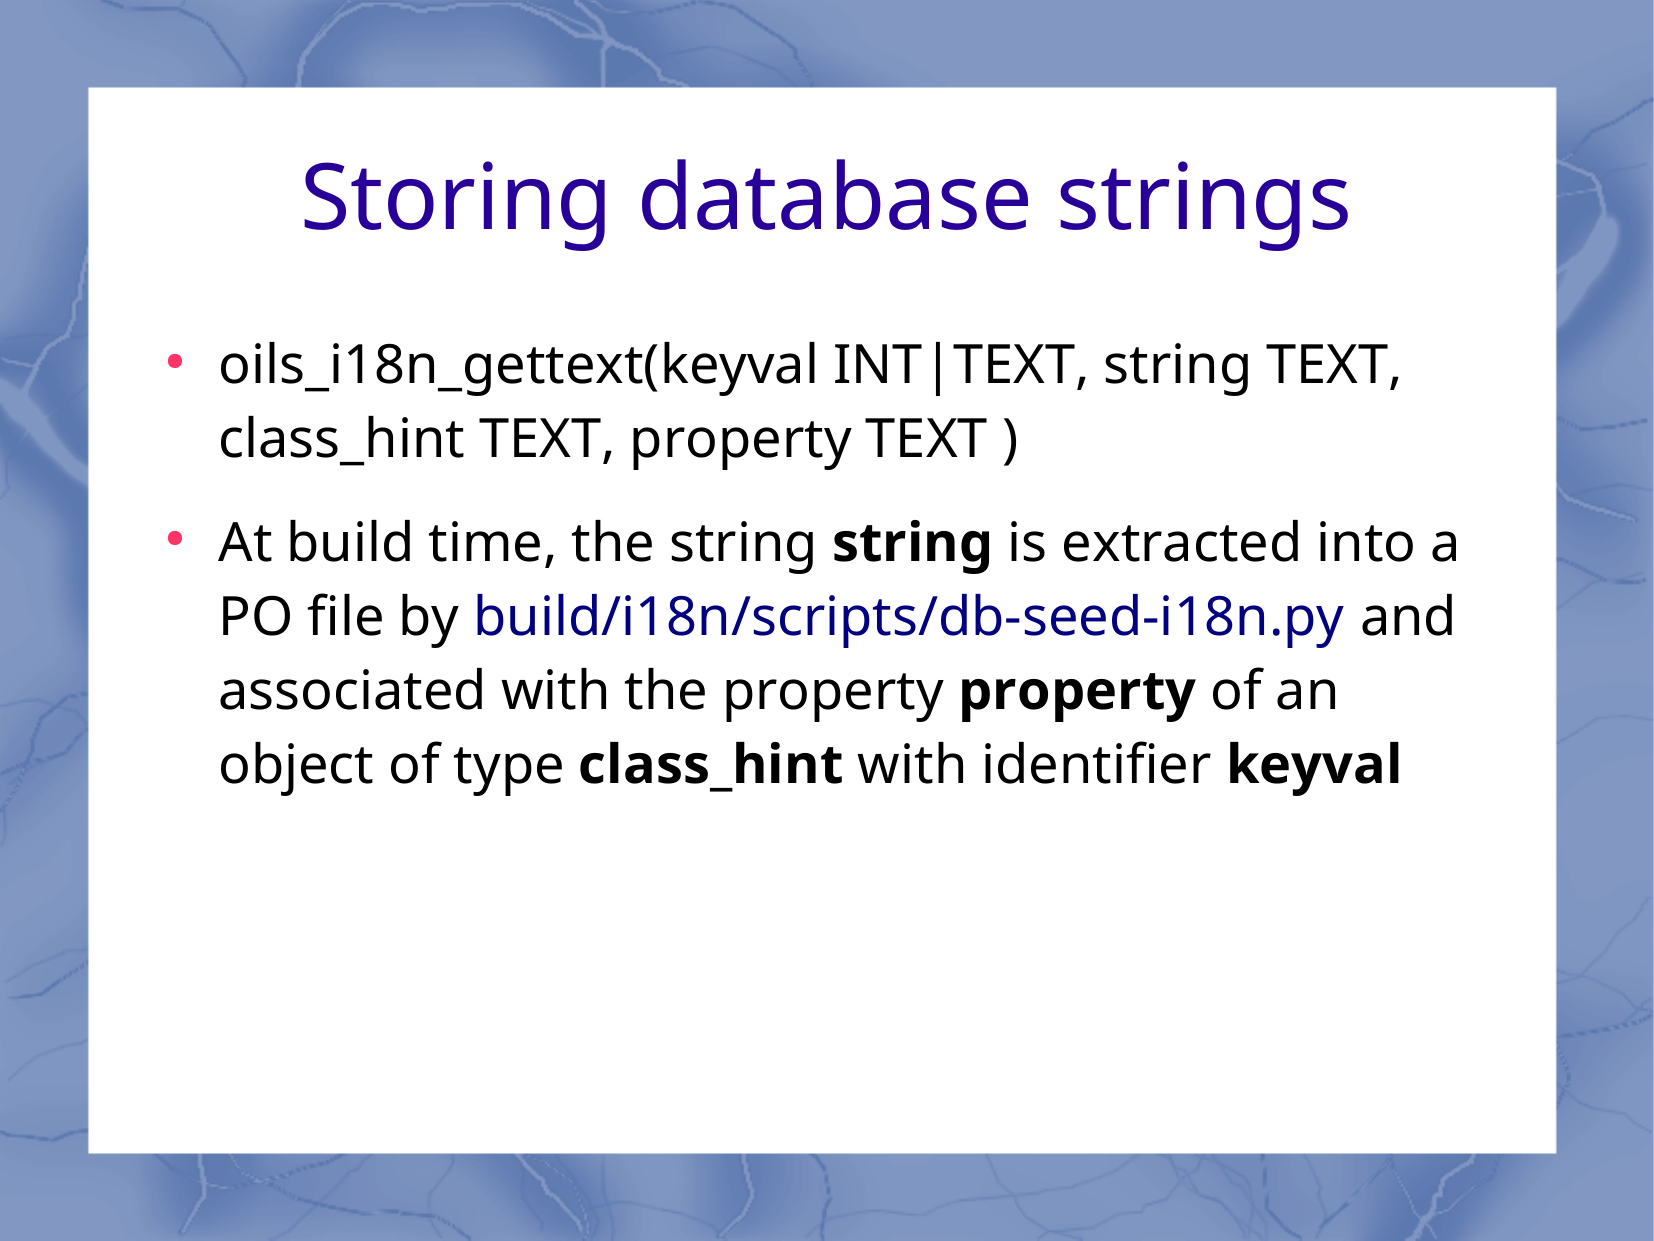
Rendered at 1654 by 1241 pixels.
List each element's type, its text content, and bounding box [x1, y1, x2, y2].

title Storing database strings [118, 98, 1536, 291]
picture [0, 0, 1654, 1241]
list oils_i18n_gettext(keyval INT|TEXT, string TEXT, class_hint TEXT, property TEXT ) At build time, the string string is extracted into a PO file by build/i18n/scripts/db-seed-i18n.py and associated with the property property of an object of type class_hint with identifier keyval [147, 325, 1506, 1130]
